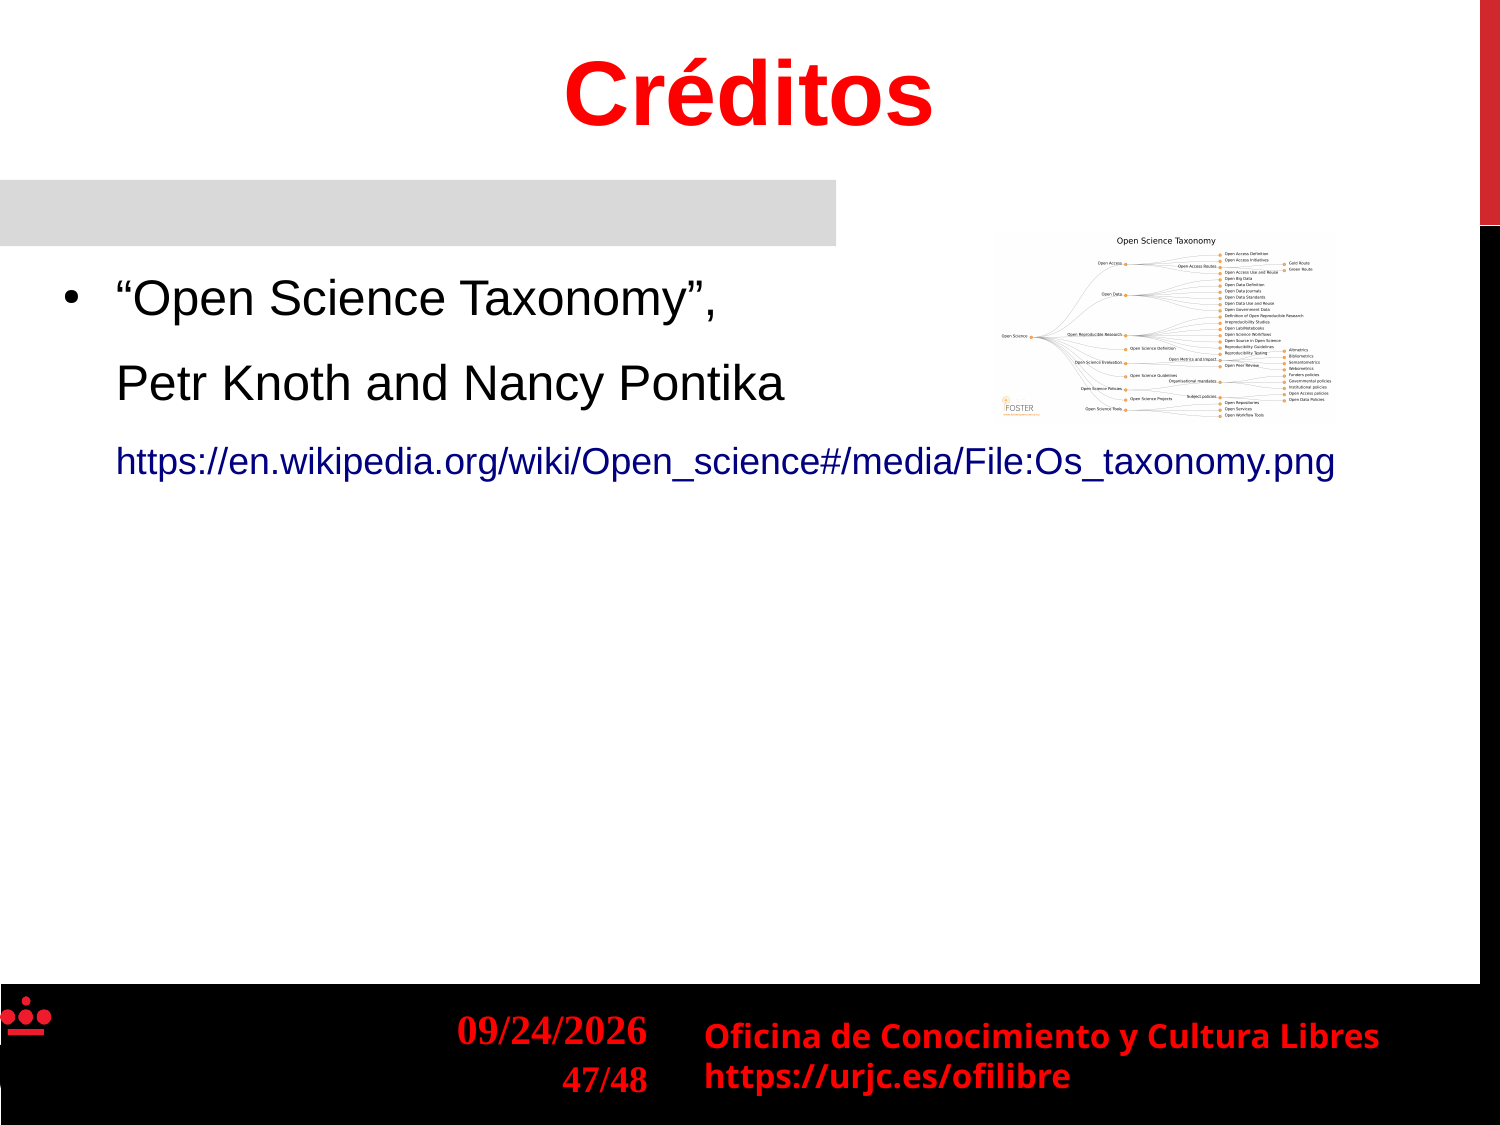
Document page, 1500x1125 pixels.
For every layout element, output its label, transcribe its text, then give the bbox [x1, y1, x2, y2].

list “Open Science Taxonomy”, Petr Knoth and Nancy Pontika https://en.wikipedia.org/wiki/Open_science#/media/File:Os_taxonomy.png [45, 270, 1471, 960]
picture [994, 233, 1336, 423]
title Créditos [75, 15, 1425, 172]
